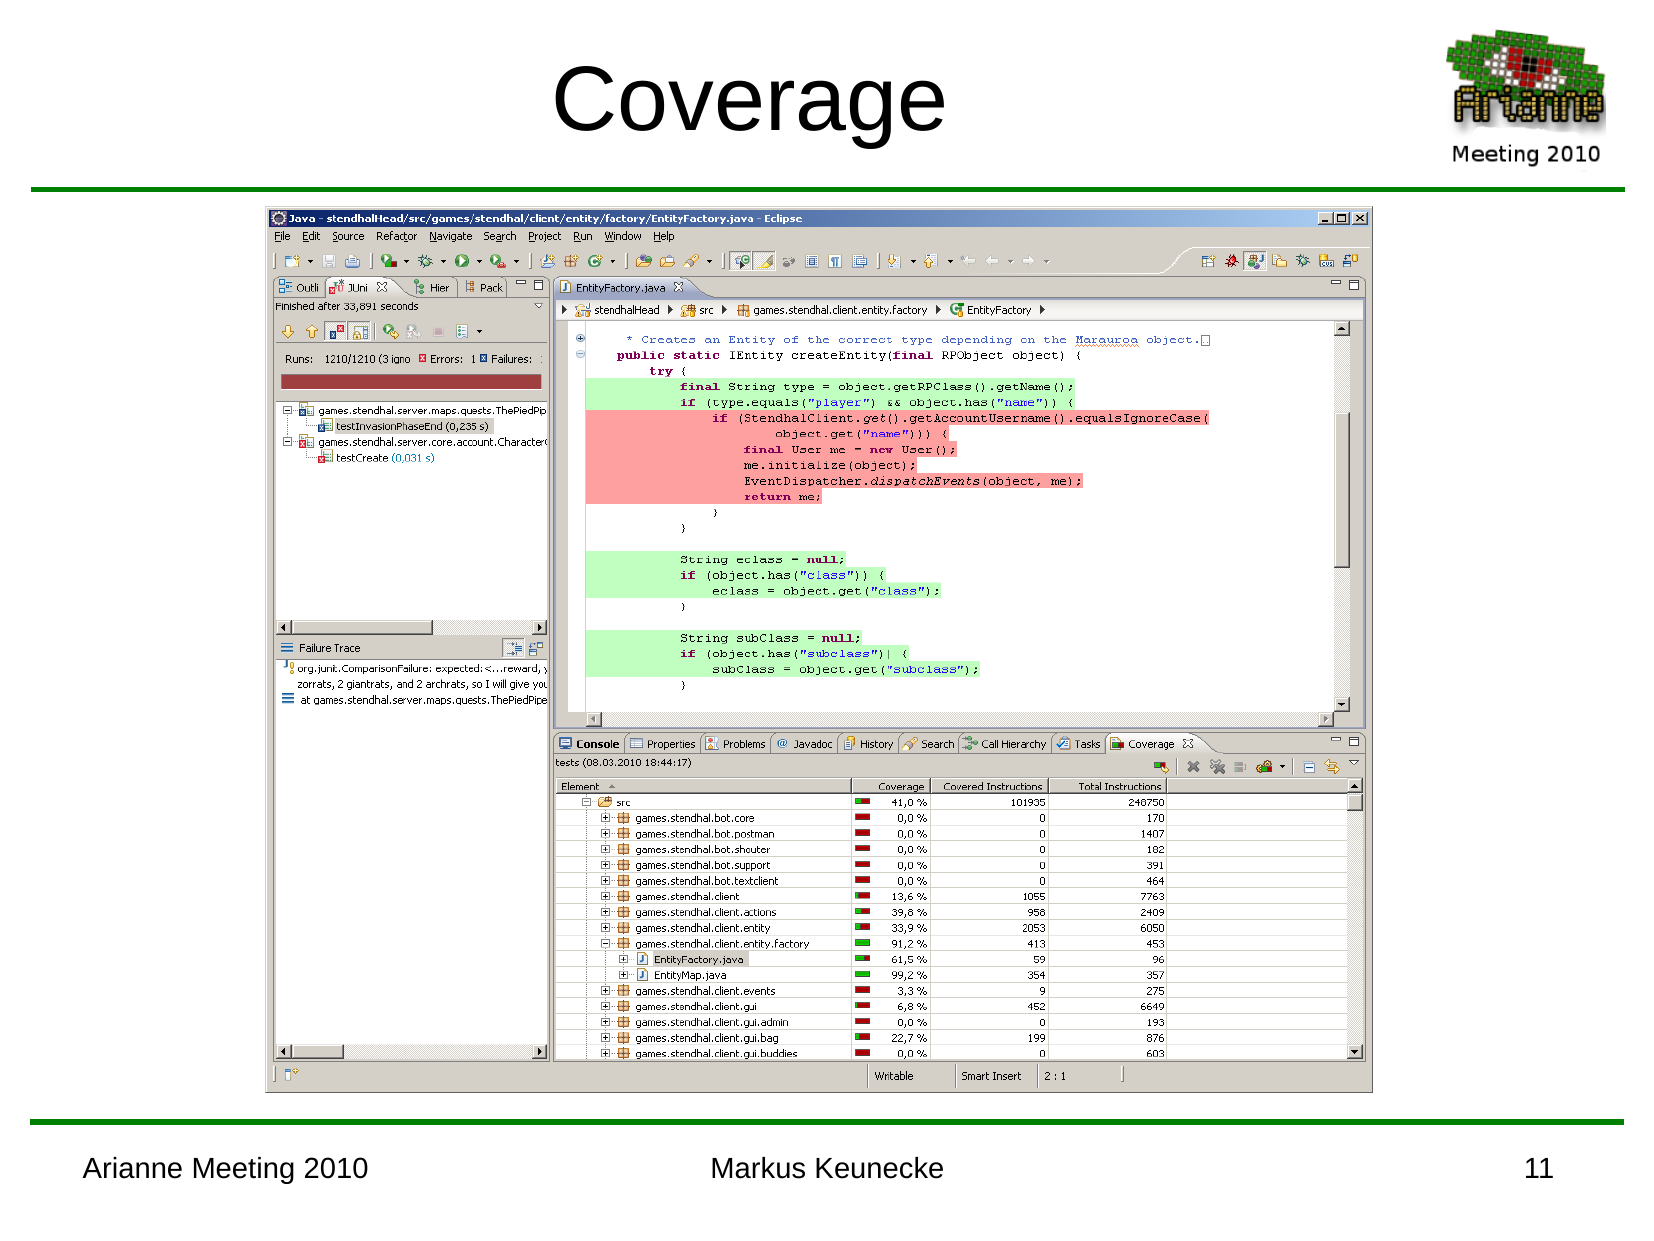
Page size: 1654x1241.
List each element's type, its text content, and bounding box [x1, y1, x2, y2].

title Coverage [82, 47, 1418, 150]
picture [265, 206, 1373, 1093]
picture [1446, 29, 1606, 178]
